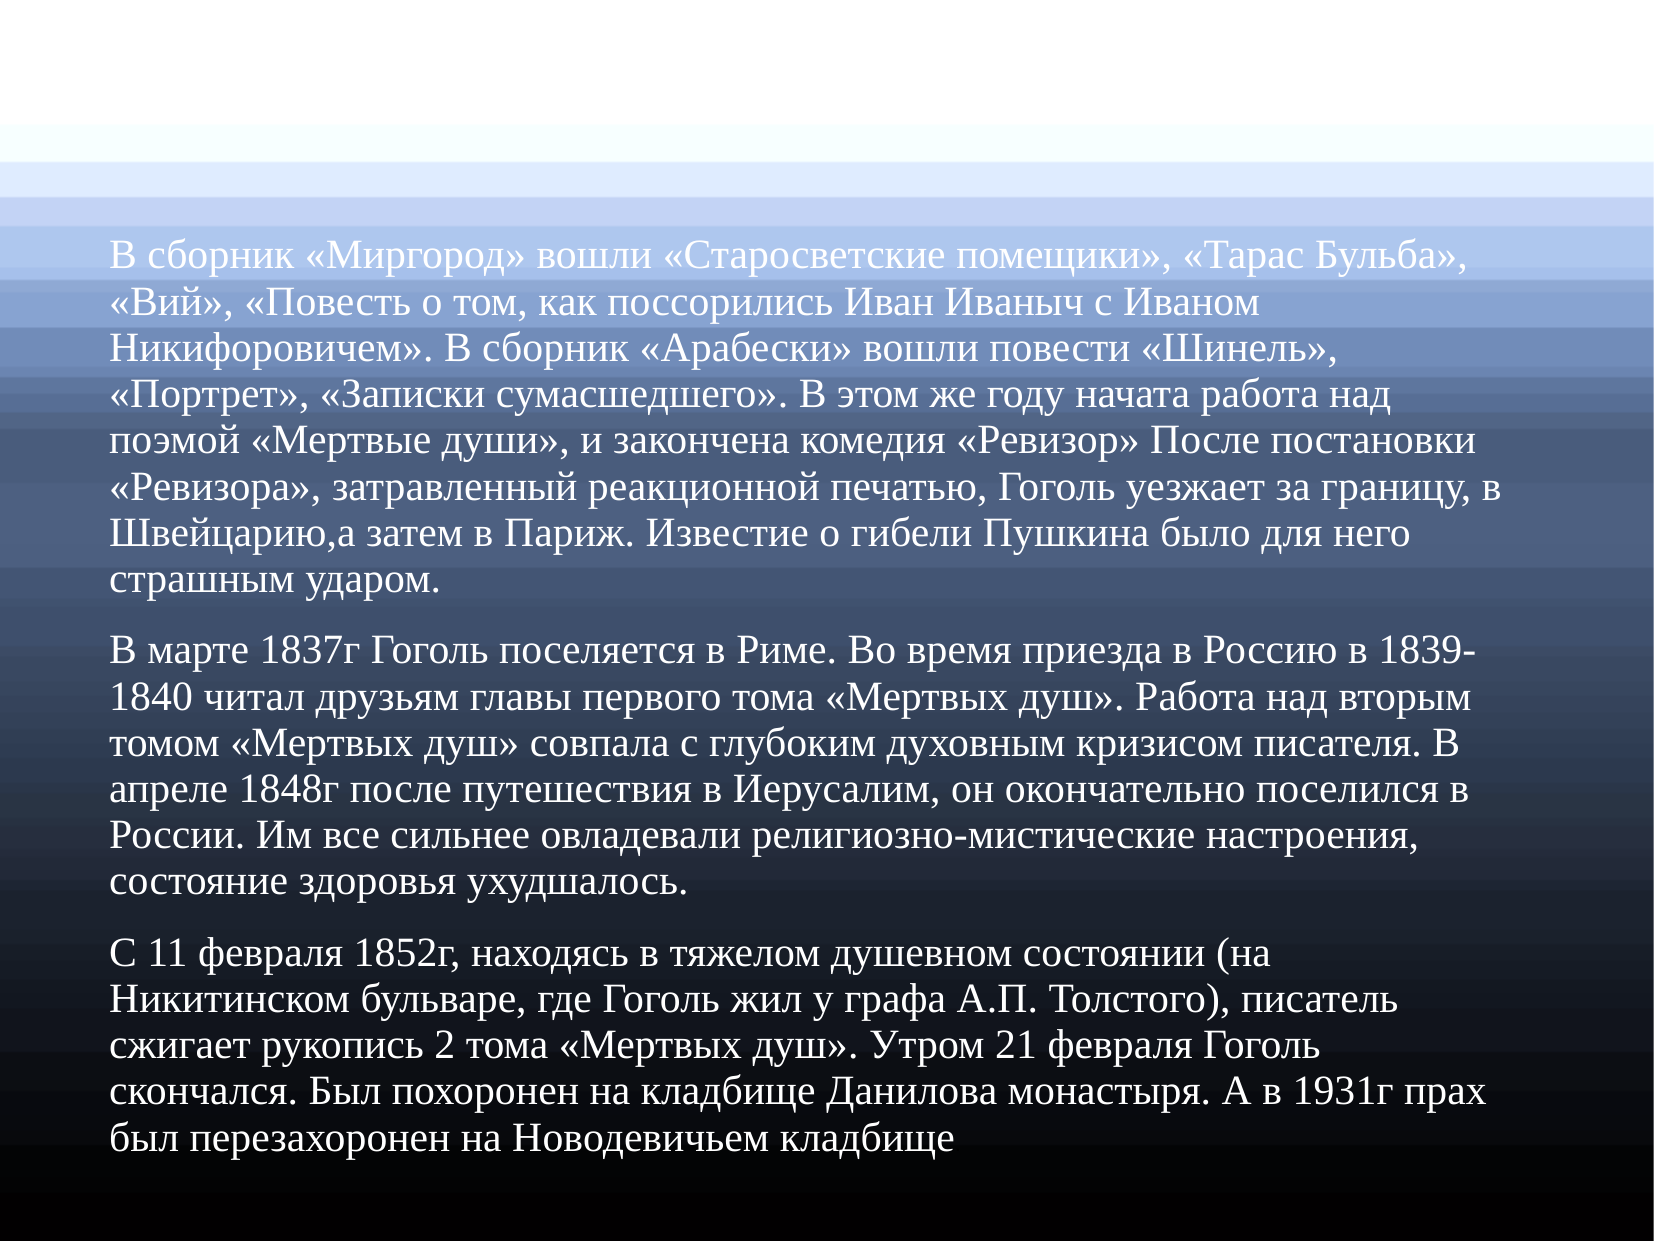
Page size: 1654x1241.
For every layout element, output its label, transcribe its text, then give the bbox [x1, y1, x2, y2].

text_box В сборник «Миргород» вошли «Старосветские помещики», «Тарас Бульба», «Вий», «Повесть о том, как поссорились Иван Иваныч с Иваном Никифоровичем». В сборник «Арабески» вошли повести «Шинель», «Портрет», «Записки сумасшедшего». В этом же году начата работа над поэмой «Мертвые души», и закончена комедия «Ревизор» После постановки «Ревизора», затравленный реакционной печатью, Гоголь уезжает за границу, в Швейцарию,а затем в Париж. Известие о гибели Пушкина было для него страшным ударом. В марте 1837г Гоголь поселяется в Риме. Во время приезда в Россию в 1839-1840 читал друзьям главы первого тома «Мертвых душ». Работа над вторым томом «Мертвых душ» совпала с глубоким духовным кризисом писателя. В апреле 1848г после путешествия в Иерусалим, он окончательно поселился в России. Им все сильнее овладевали религиозно-мистические настроения, состояние здоровья ухудшалось. С 11 февраля 1852г, находясь в тяжелом душевном состоянии (на Никитинском бульваре, где Гоголь жил у графа А.П. Толстого), писатель сжигает рукопись 2 тома «Мертвых душ». Утром 21 февраля Гоголь скончался. Был похоронен на кладбище Данилова монастыря. А в 1931г прах был перезахоронен на Новодевичьем кладбище. [94, 224, 1536, 1230]
